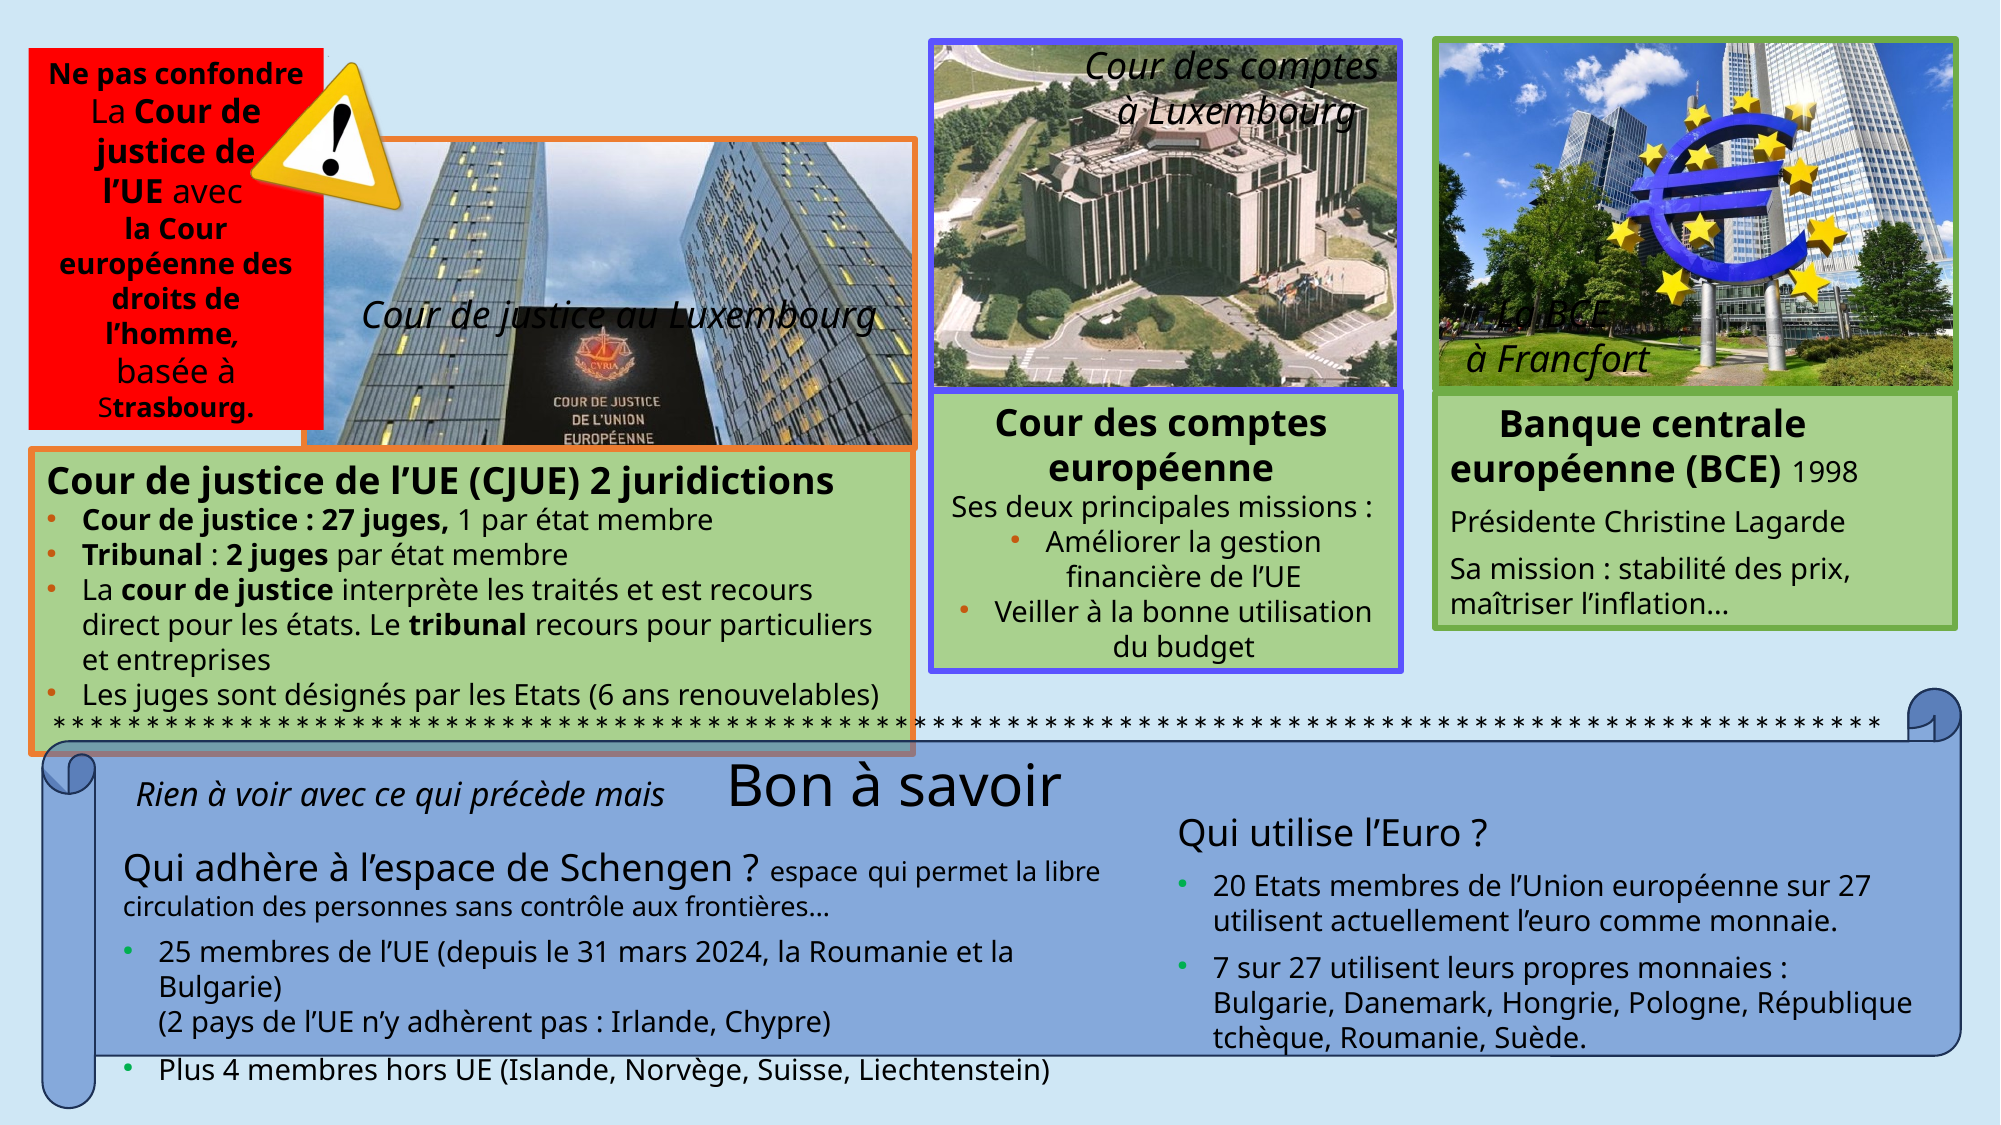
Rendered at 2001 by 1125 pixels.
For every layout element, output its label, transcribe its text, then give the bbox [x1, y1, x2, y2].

text_box La BCE à Francfort [1438, 282, 1677, 388]
text_box [42, 759, 1162, 1109]
picture [1438, 42, 1953, 386]
text_box Cour de justice de l’UE (CJUE) 2 juridictions Cour de justice : 27 juges, 1 par état membre Tribunal : 2 juges par état membre La cour de justice interprète les traités et est recours direct pour les états. Le tribunal recours pour particuliers et entreprises Les juges sont désignés par les Etats (6 ans renouvelables) [31, 449, 914, 754]
picture [247, 45, 913, 446]
text_box Ne pas confondre La Cour de justice de l’UE avec la Cour européenne des droits de l’homme, basée à Strasbourg. [28, 48, 324, 430]
text_box Banque centrale européenne (BCE) 1998 Présidente Christine Lagarde Sa mission : stabilité des prix, maîtriser l’inflation… [1435, 393, 1956, 628]
text_box Qui utilise l’Euro ? 20 Etats membres de l’Union européenne sur 27 utilisent actuellement l’euro comme monnaie. 7 sur 27 utilisent leurs propres monnaies : Bulgarie, Danemark, Hongrie, Pologne, République tchèque, Roumanie, Suède. [1162, 802, 1931, 1062]
text_box Cour des comptes européenne Ses deux principales missions : Améliorer la gestion financière de l’UE Veiller à la bonne utilisation du budget [931, 393, 1402, 671]
text_box Cour des comptes à Luxembourg [1066, 34, 1409, 140]
text_box Qui adhère à l’espace de Schengen ? espace qui permet la libre circulation des personnes sans contrôle aux frontières… 25 membres de l’UE (depuis le 31 mars 2024, la Roumanie et la Bulgarie) (2 pays de l’UE n’y adhèrent pas : Irlande, Chypre) Plus 4 membres hors UE (Islande, Norvège, Suisse, Liechtenstein) [108, 836, 1153, 1094]
text_box Rien à voir avec ce qui précède mais Bon à savoir [120, 741, 1166, 826]
text_box [1166, 688, 1961, 1056]
picture [934, 44, 1398, 387]
text_box ************************************************************************************************** [35, 698, 1954, 759]
text_box Cour de justice au Luxembourg [346, 283, 918, 344]
